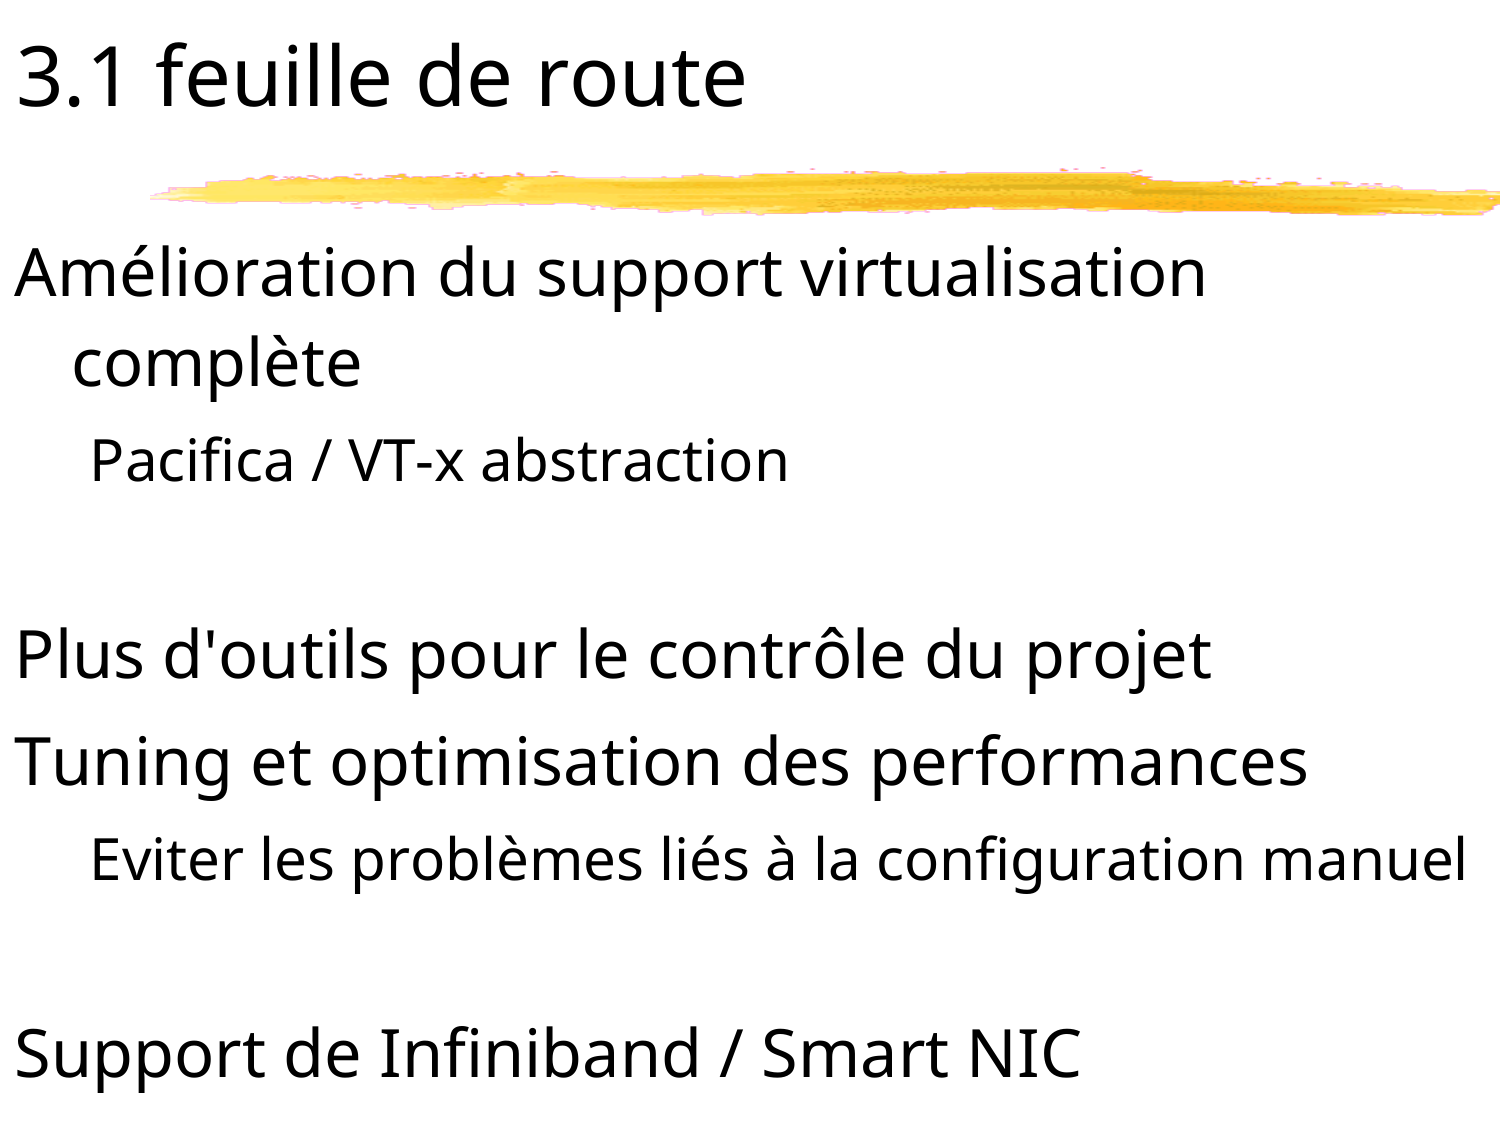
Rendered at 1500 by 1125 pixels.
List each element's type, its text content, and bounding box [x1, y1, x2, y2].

picture [150, 162, 1500, 217]
title 3.1 feuille de route [1, 0, 1277, 134]
list Amélioration du support virtualisation complète Pacifica / VT-x abstraction Plus d'outils pour le contrôle du projet Tuning et optimisation des performances Eviter les problèmes liés à la configuration manuel Support de Infiniband / Smart NIC NUMA, Virtual framebuffer, etc [0, 217, 1500, 1036]
